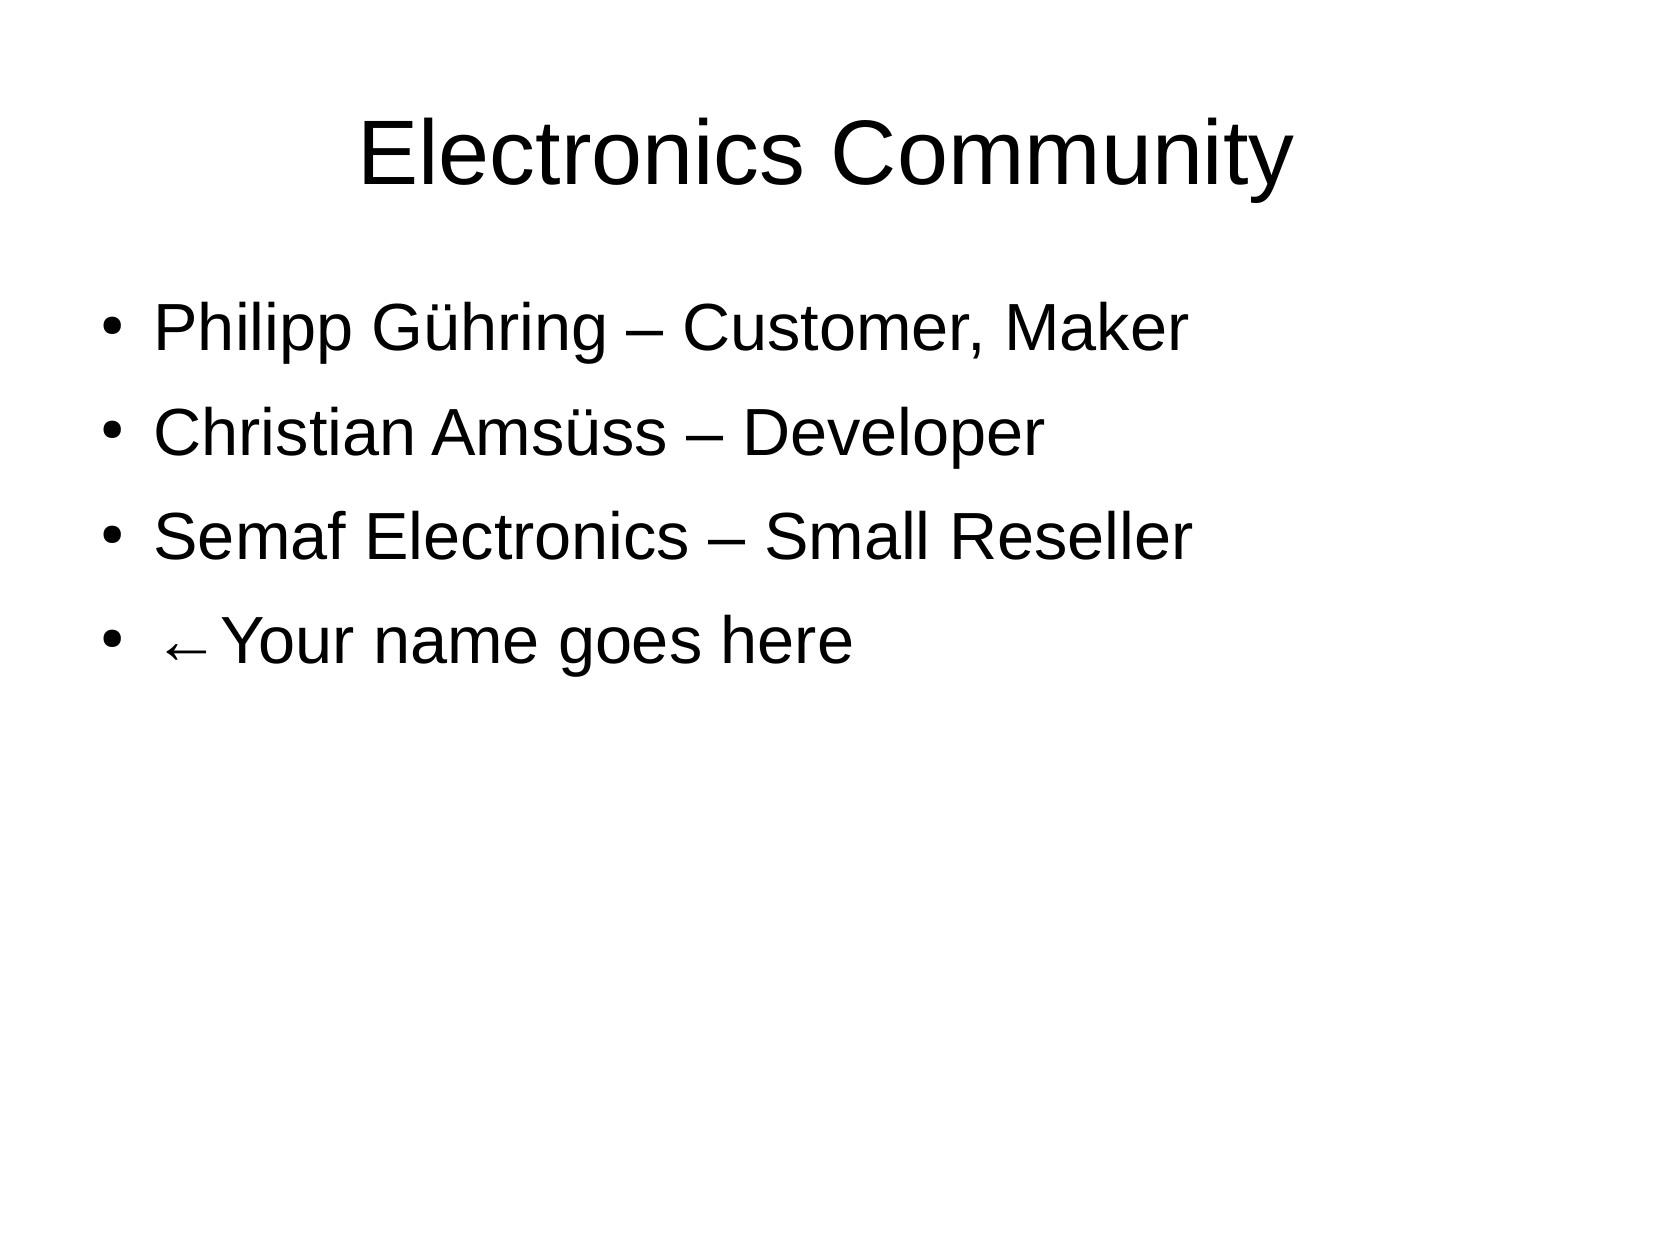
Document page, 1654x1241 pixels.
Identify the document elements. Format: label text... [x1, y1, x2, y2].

title Electronics Community [82, 49, 1571, 257]
list Philipp Gühring – Customer, Maker Christian Amsüss – Developer Semaf Electronics – Small Reseller ←Your name goes here [82, 290, 1571, 1010]
